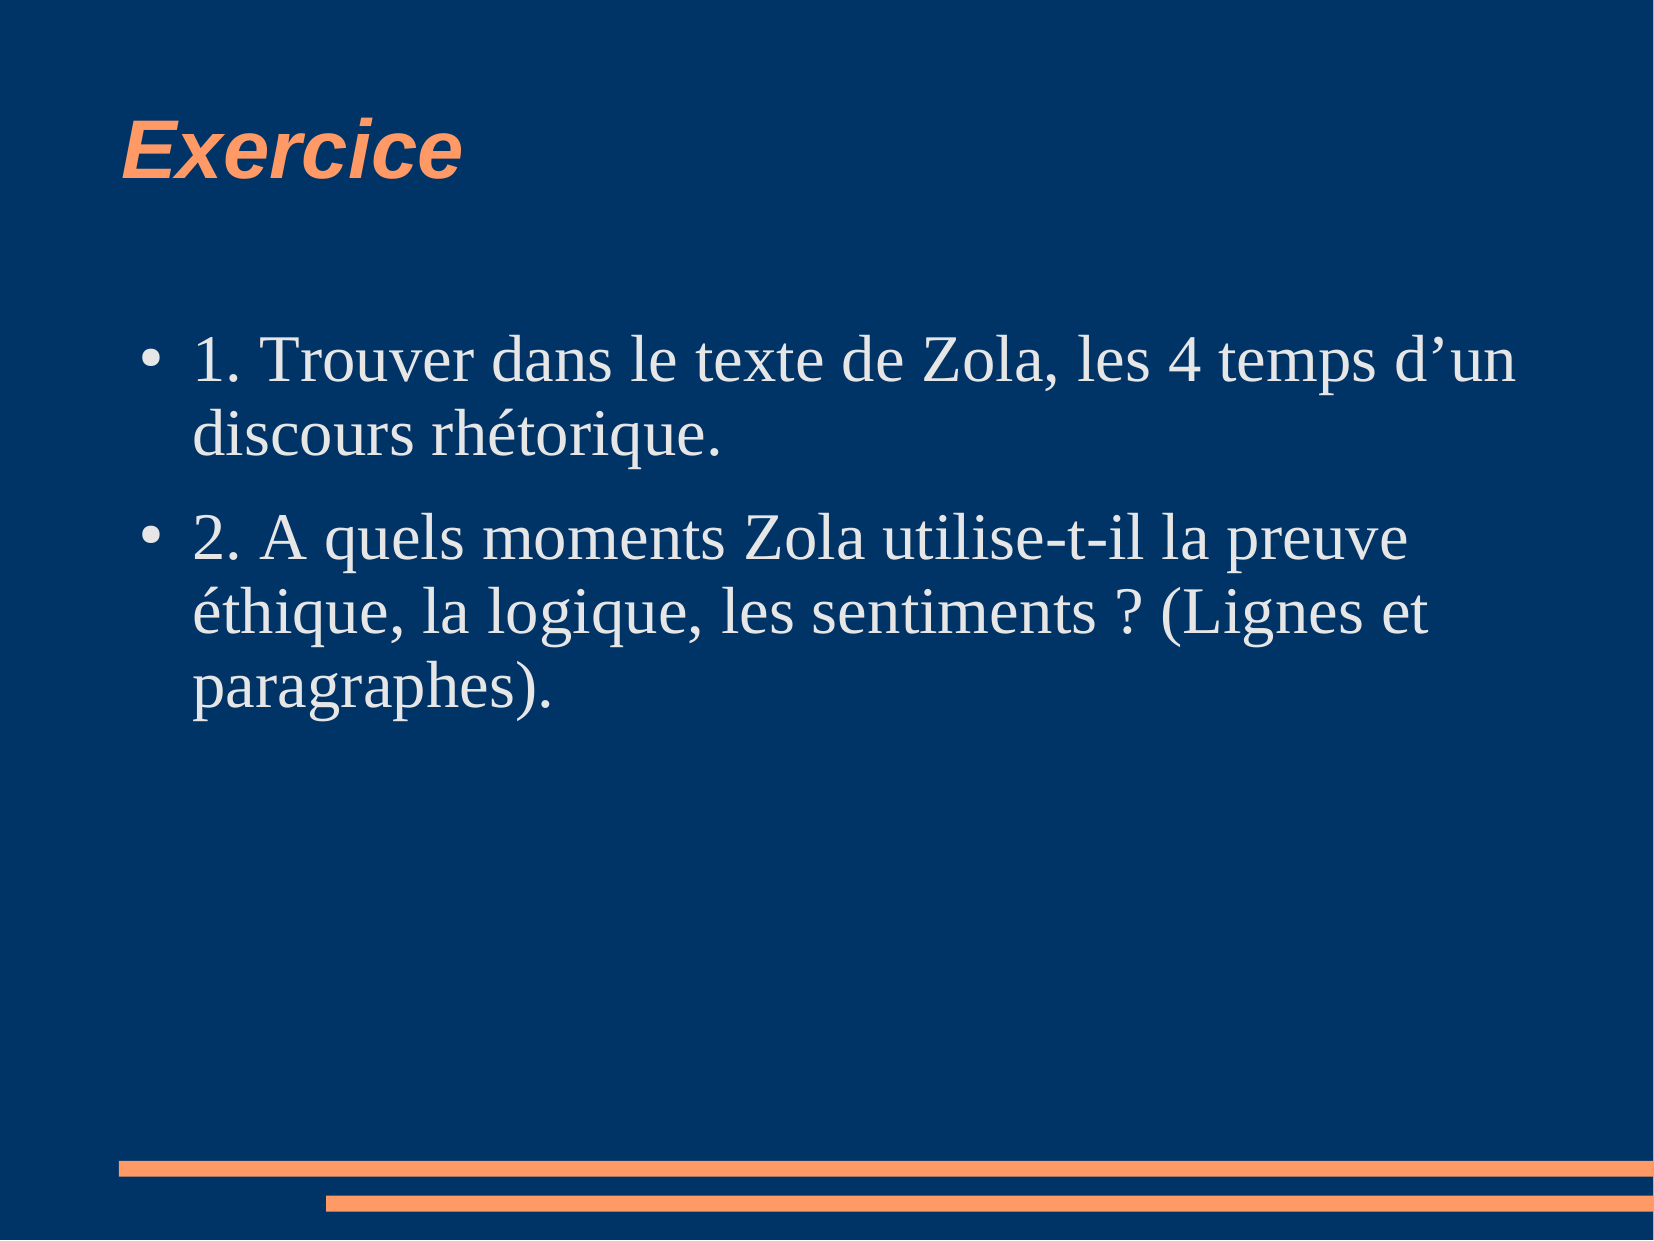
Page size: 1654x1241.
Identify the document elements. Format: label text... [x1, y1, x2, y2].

title Exercice [121, 46, 1534, 254]
list 1. Trouver dans le texte de Zola, les 4 temps d’un discours rhétorique. 2. A quels moments Zola utilise-t-il la preuve éthique, la logique, les sentiments ? (Lignes et paragraphes). [121, 322, 1561, 1042]
